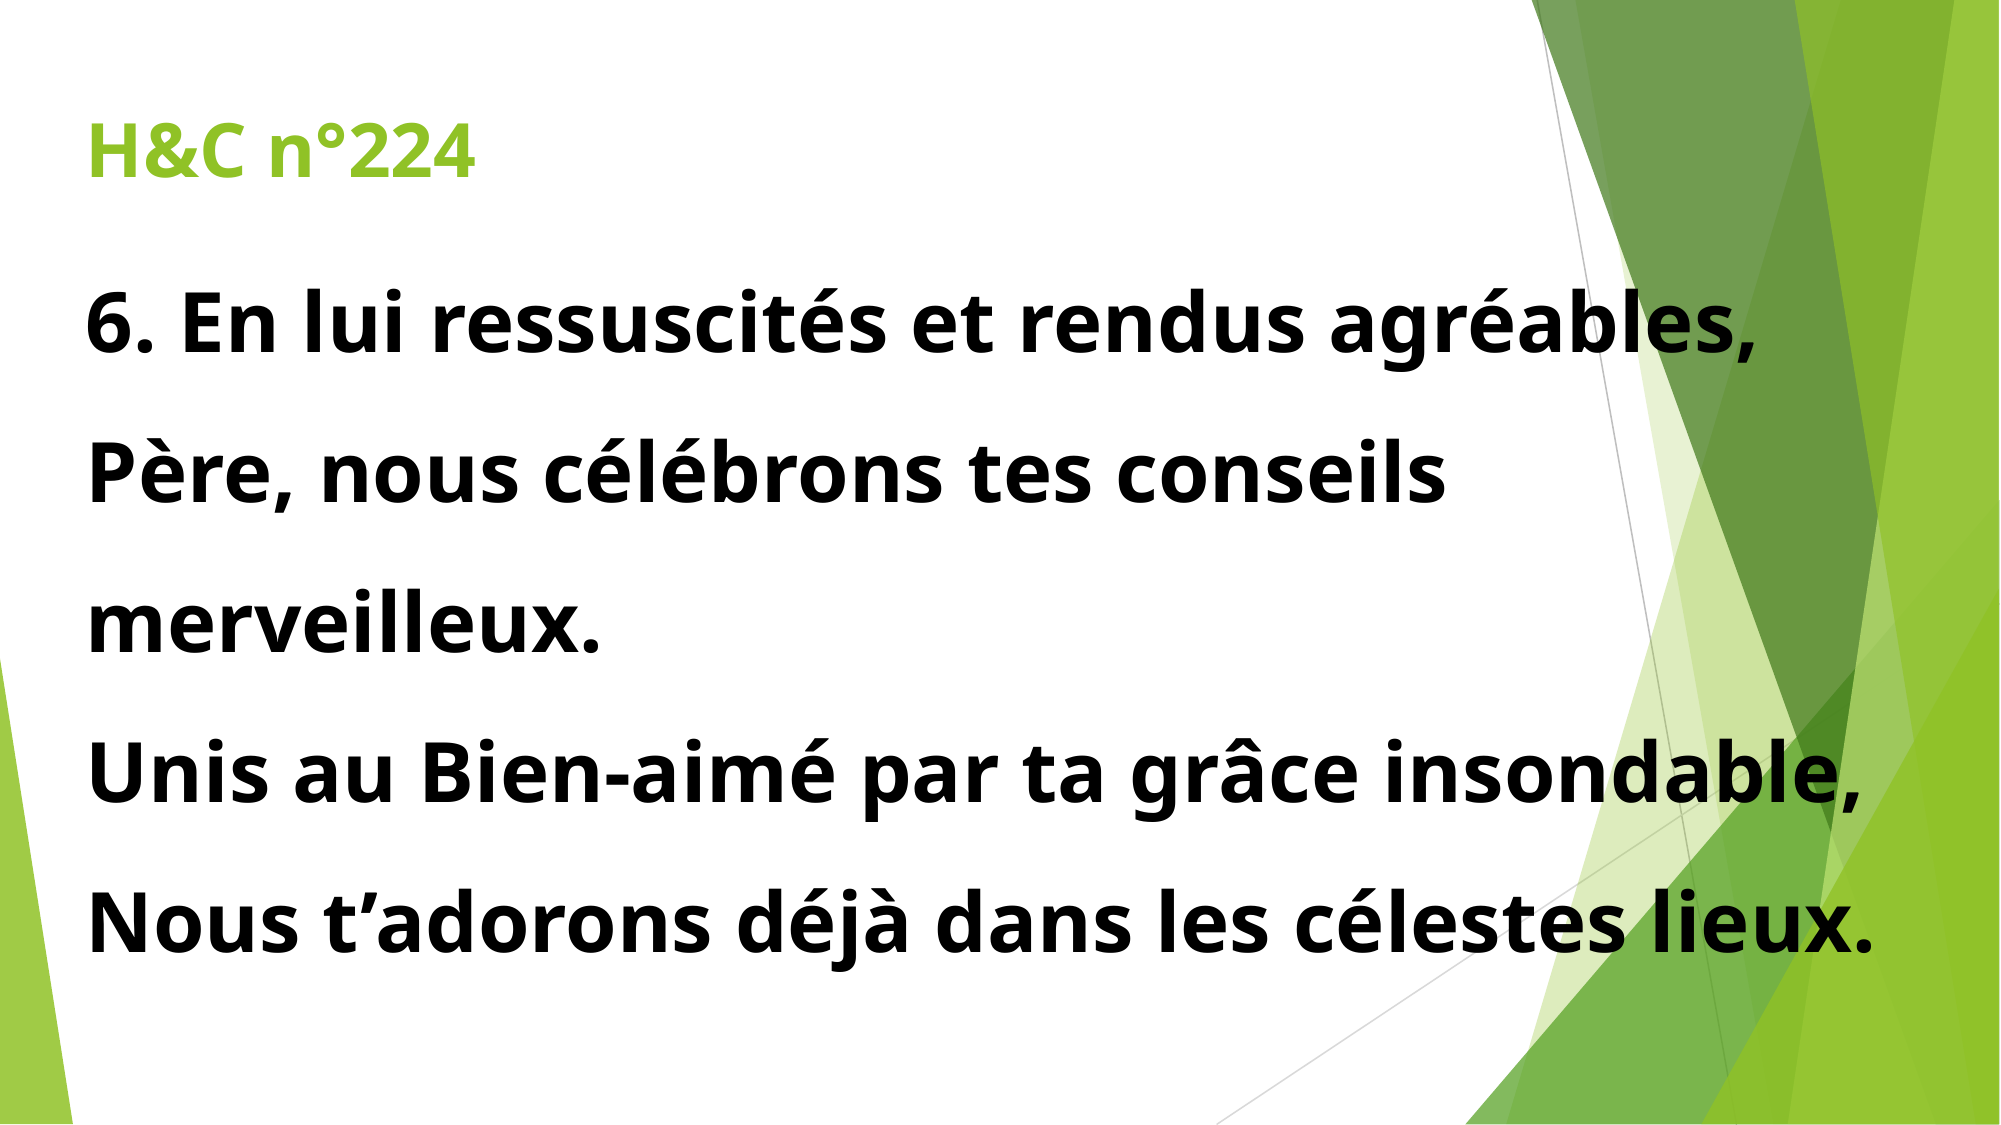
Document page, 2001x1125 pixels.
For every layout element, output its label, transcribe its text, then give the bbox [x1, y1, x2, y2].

text_box H&C n°224 [70, 94, 1522, 212]
text_box 6. En lui ressuscités et rendus agréables, Père, nous célébrons tes conseils merveilleux. Unis au Bien-aimé par ta grâce insondable, Nous t’adorons déjà dans les célestes lieux. [70, 212, 1942, 1074]
